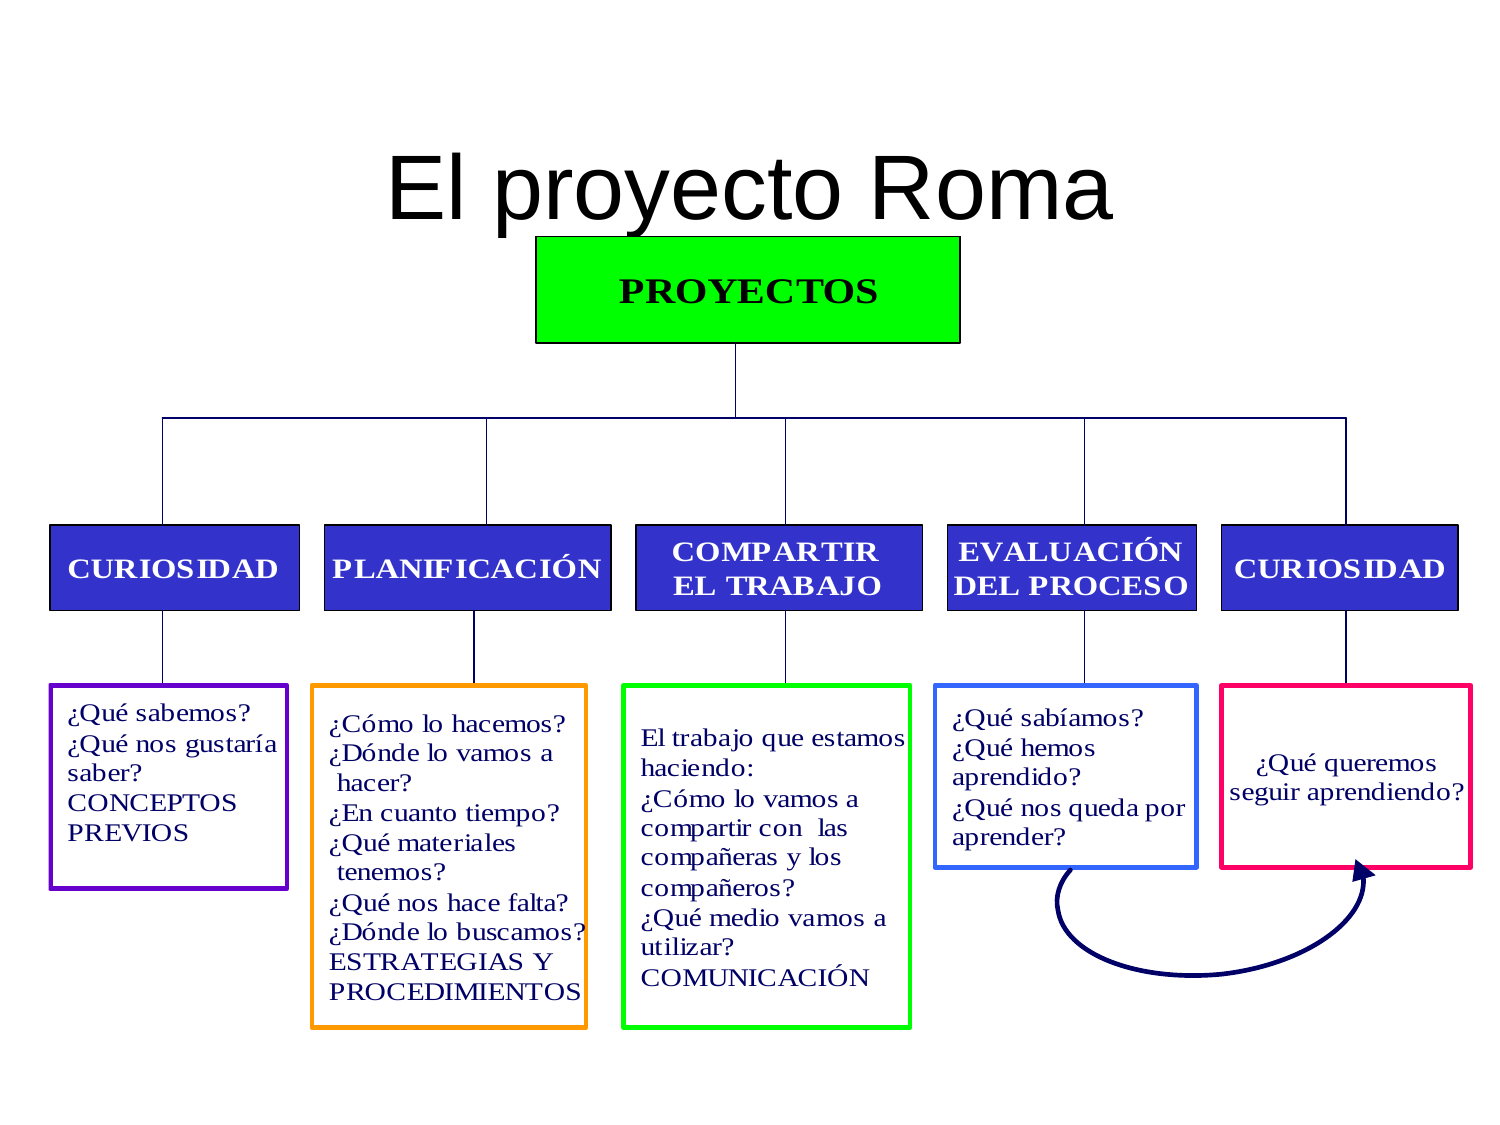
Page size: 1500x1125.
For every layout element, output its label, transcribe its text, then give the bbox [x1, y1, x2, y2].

picture [48, 236, 1480, 1036]
title El proyecto Roma [75, 75, 1426, 236]
